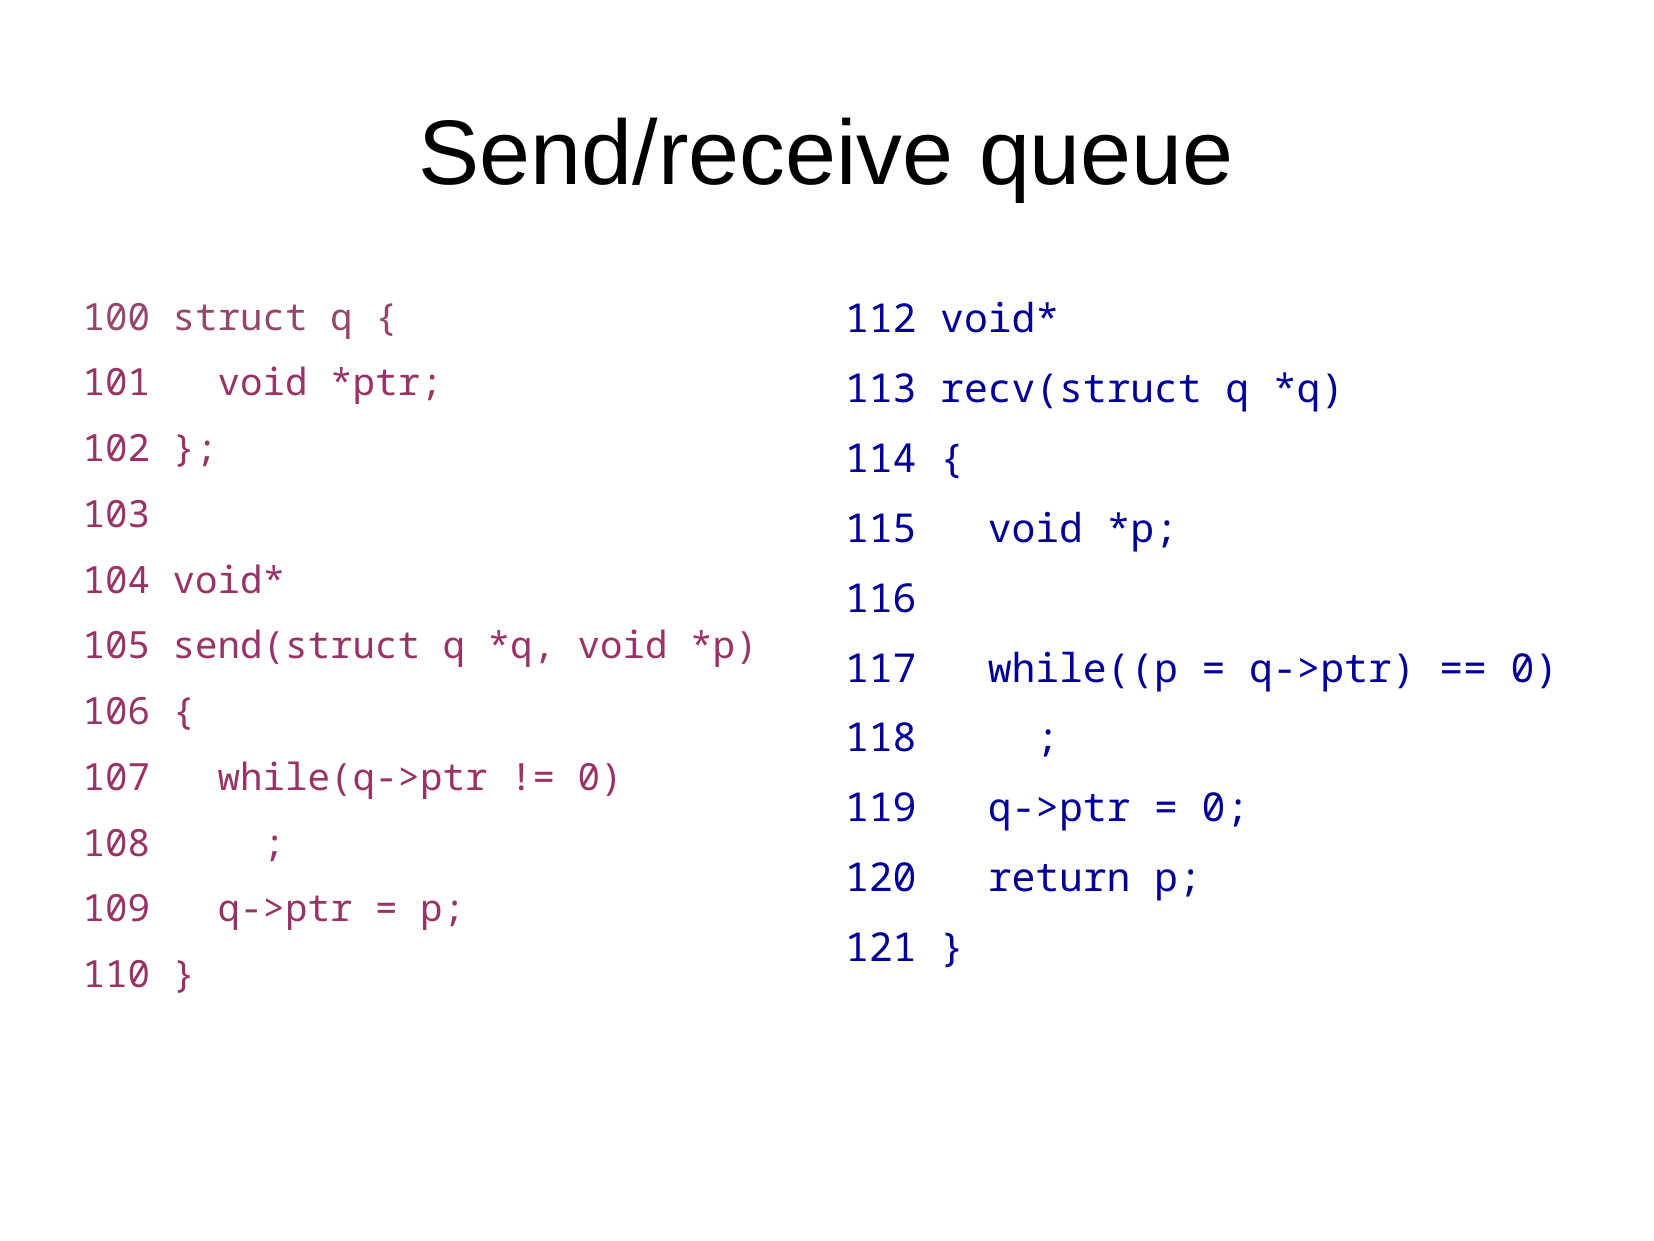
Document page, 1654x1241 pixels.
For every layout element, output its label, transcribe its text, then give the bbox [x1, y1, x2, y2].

list 100 struct q { 101 void *ptr; 102 }; 103 104 void* 105 send(struct q *q, void *p) 106 { 107 while(q->ptr != 0) 108 ; 109 q->ptr = p; 110 } [82, 290, 809, 1010]
title Send/receive queue [82, 49, 1571, 257]
list 112 void* 113 recv(struct q *q) 114 { 115 void *p; 116 117 while((p = q->ptr) == 0) 118 ; 119 q->ptr = 0; 120 return p; 121 } [845, 290, 1572, 1010]
